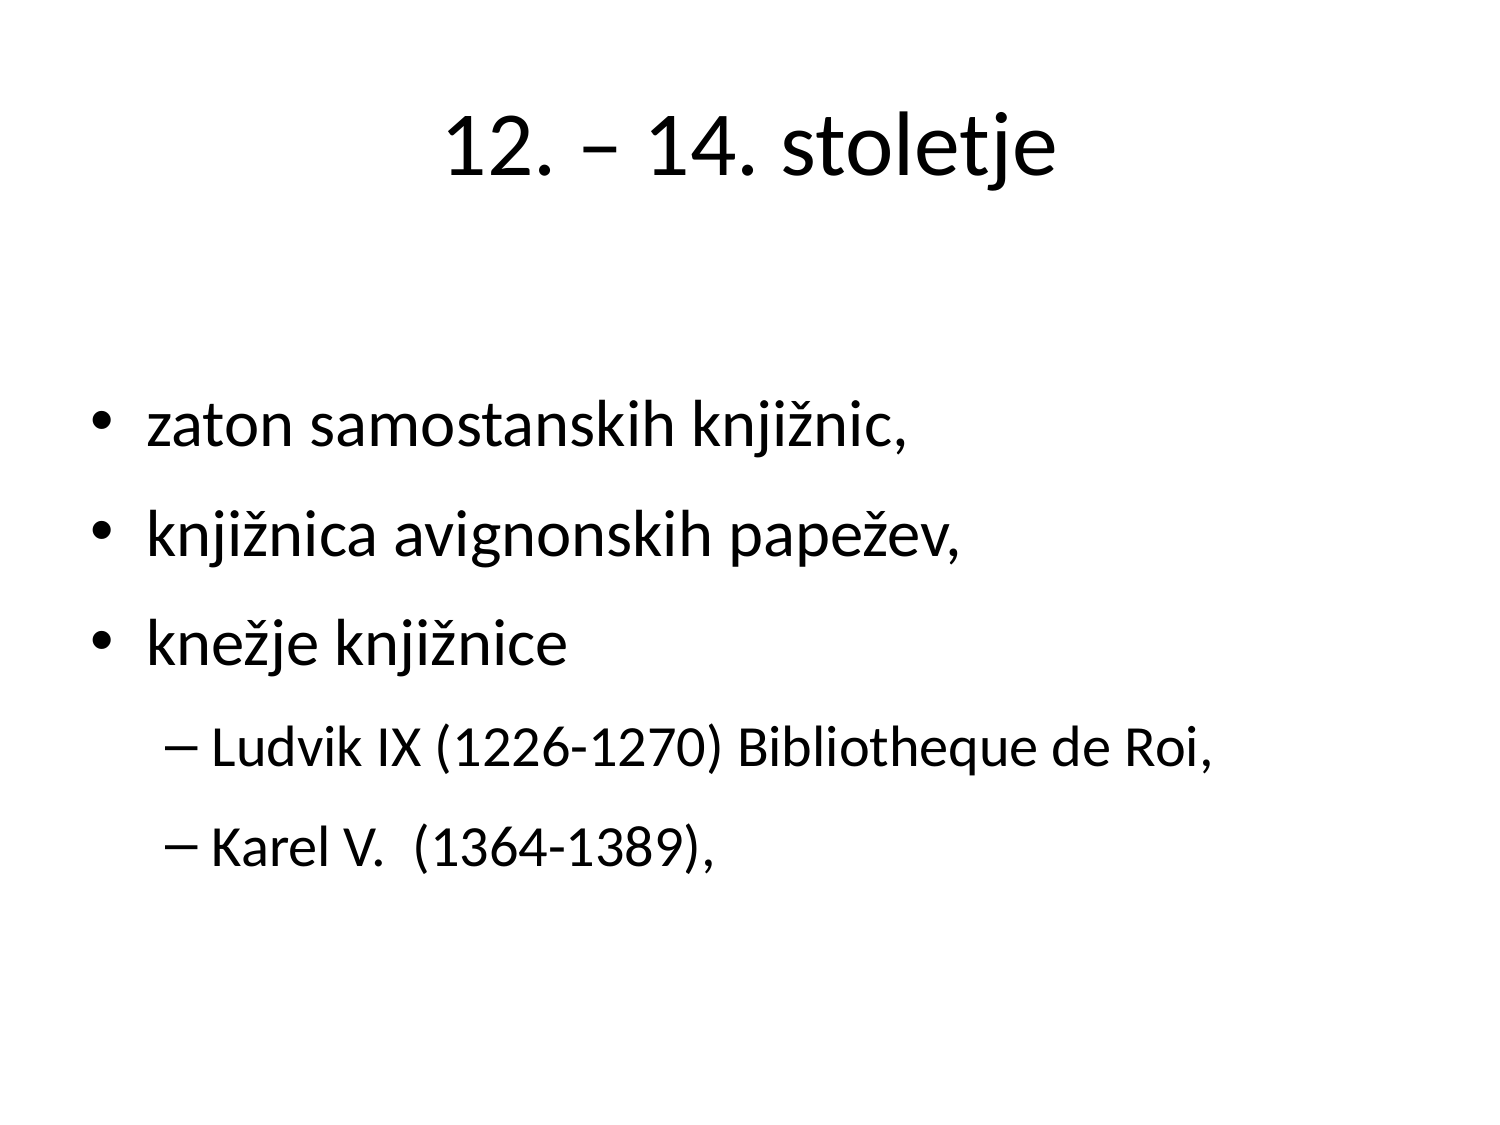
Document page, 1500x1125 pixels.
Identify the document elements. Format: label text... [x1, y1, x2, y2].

list zaton samostanskih knjižnic, knjižnica avignonskih papežev, knežje knjižnice Ludvik IX (1226-1270) Bibliotheque de Roi, Karel V. (1364-1389), [75, 262, 1425, 1005]
title 12. – 14. stoletje [75, 45, 1425, 233]
